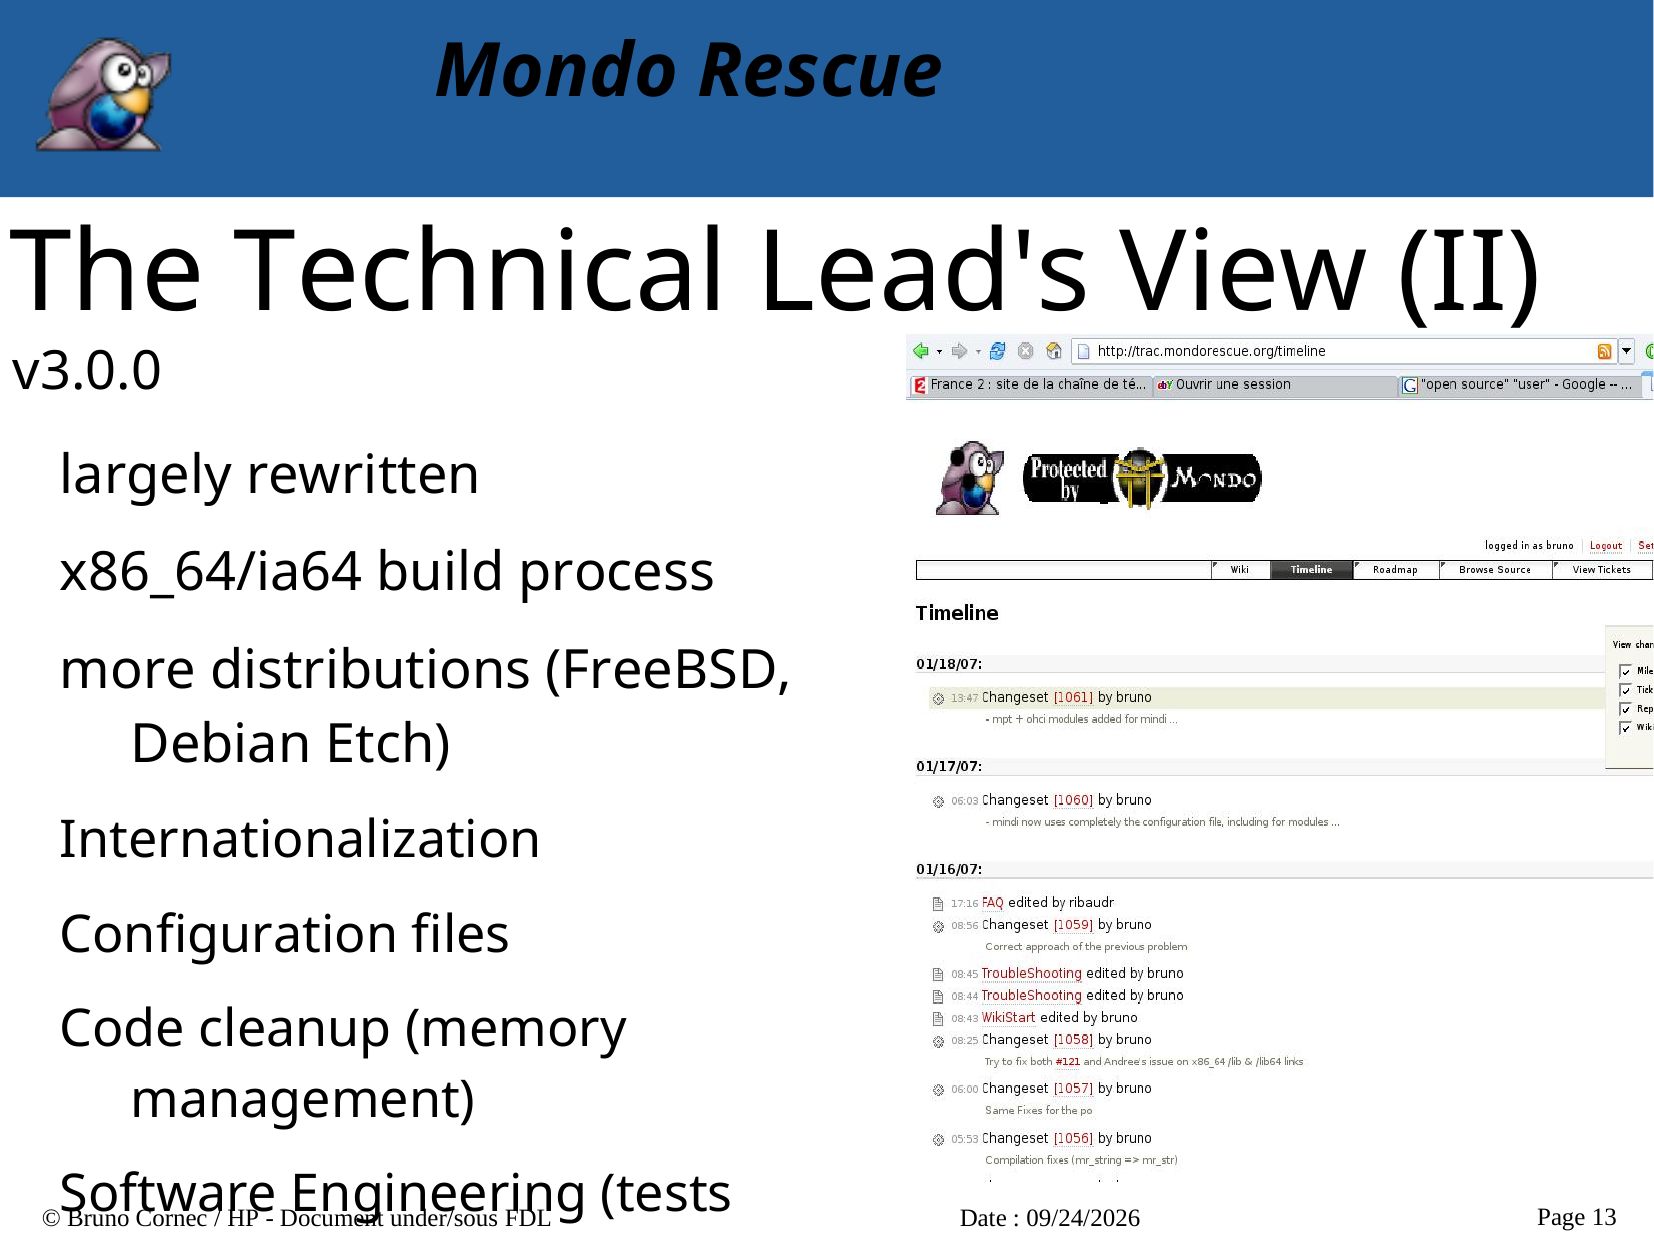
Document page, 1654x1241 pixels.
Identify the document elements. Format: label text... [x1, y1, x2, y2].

picture [906, 333, 1654, 1182]
picture [0, 0, 211, 199]
text_box The Technical Lead's View (II) [9, 189, 1650, 330]
list v3.0.0 largely rewritten x86_64/ia64 build process more distributions (FreeBSD, Debian Etch) Internationalization Configuration files Code cleanup (memory management) Software Engineering (tests programs, splint, valgrind...) [0, 331, 875, 1241]
